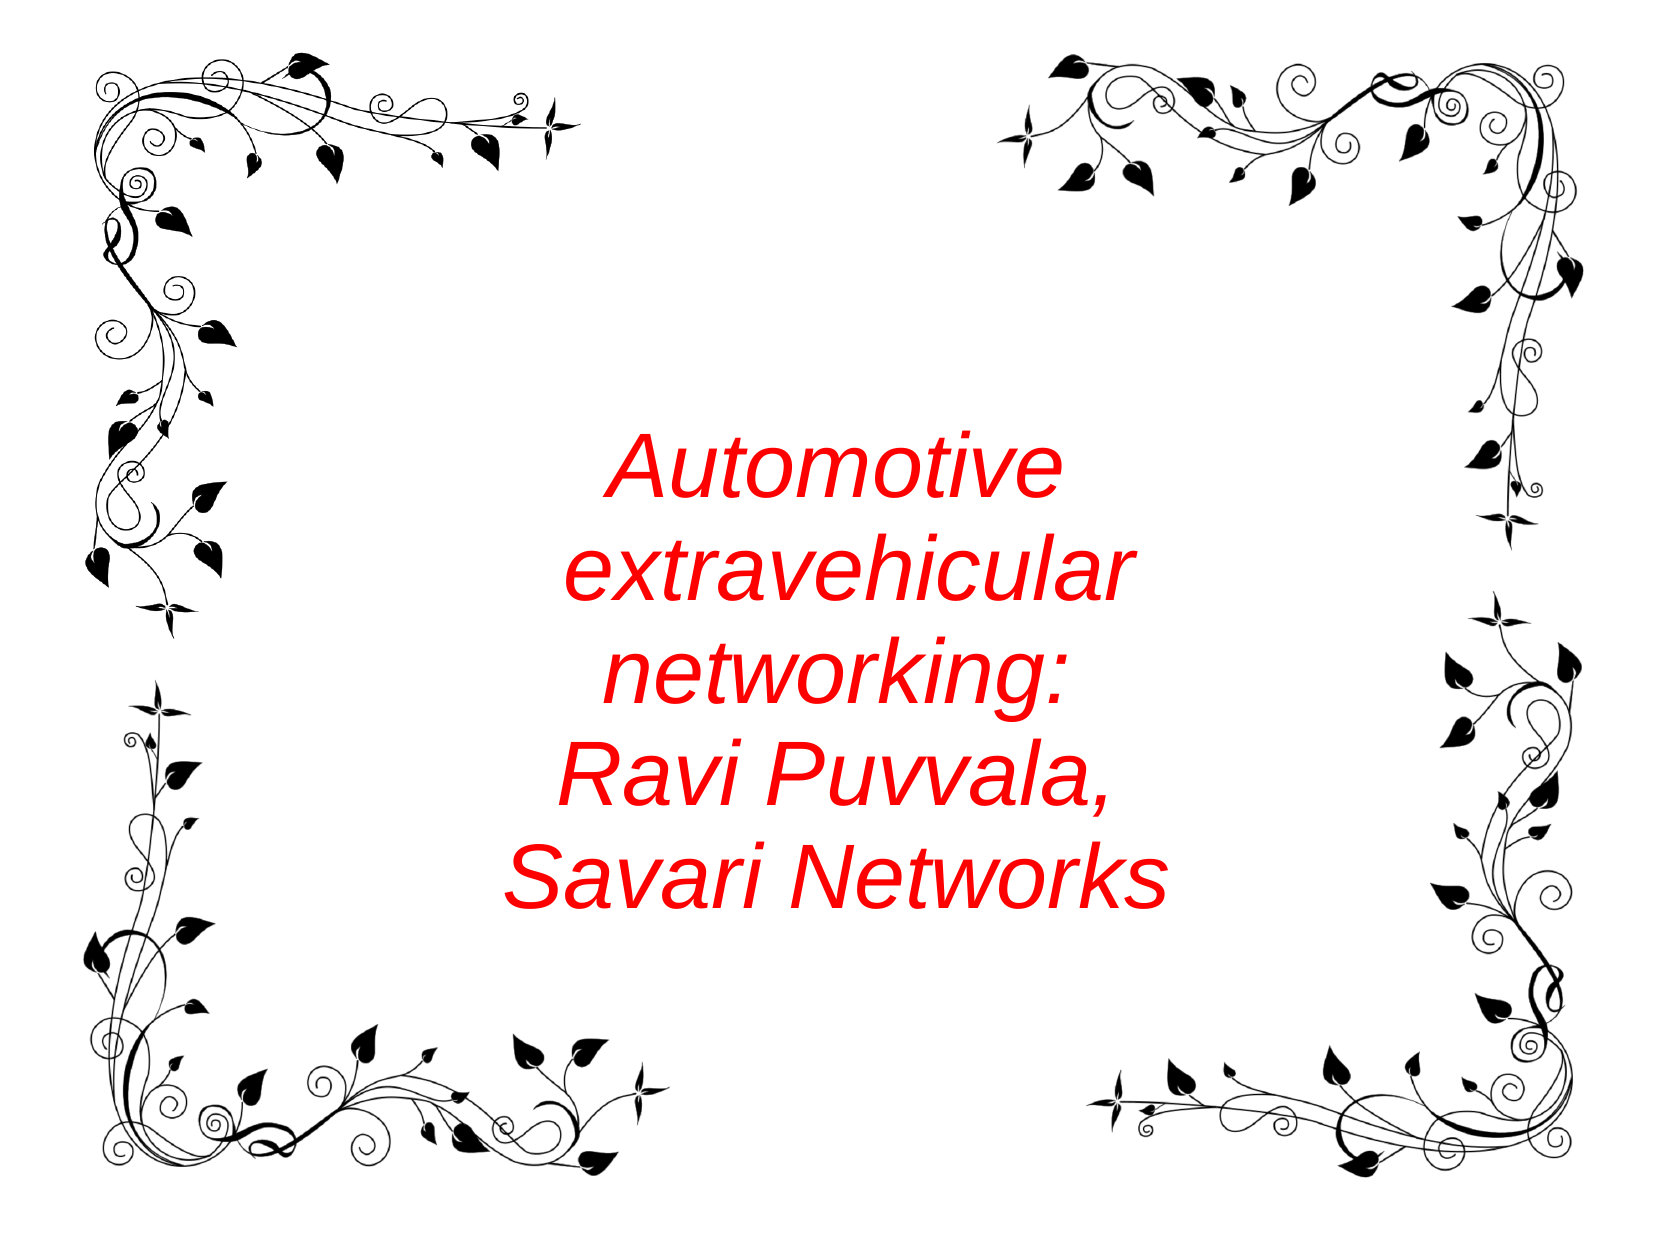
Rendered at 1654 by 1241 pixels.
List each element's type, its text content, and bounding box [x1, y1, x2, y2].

picture [75, 44, 586, 646]
picture [75, 675, 676, 1186]
picture [990, 45, 1591, 556]
picture [1080, 585, 1591, 1186]
text_box Automotive extravehicular networking: Ravi Puvvala, Savari Networks [487, 407, 1186, 936]
